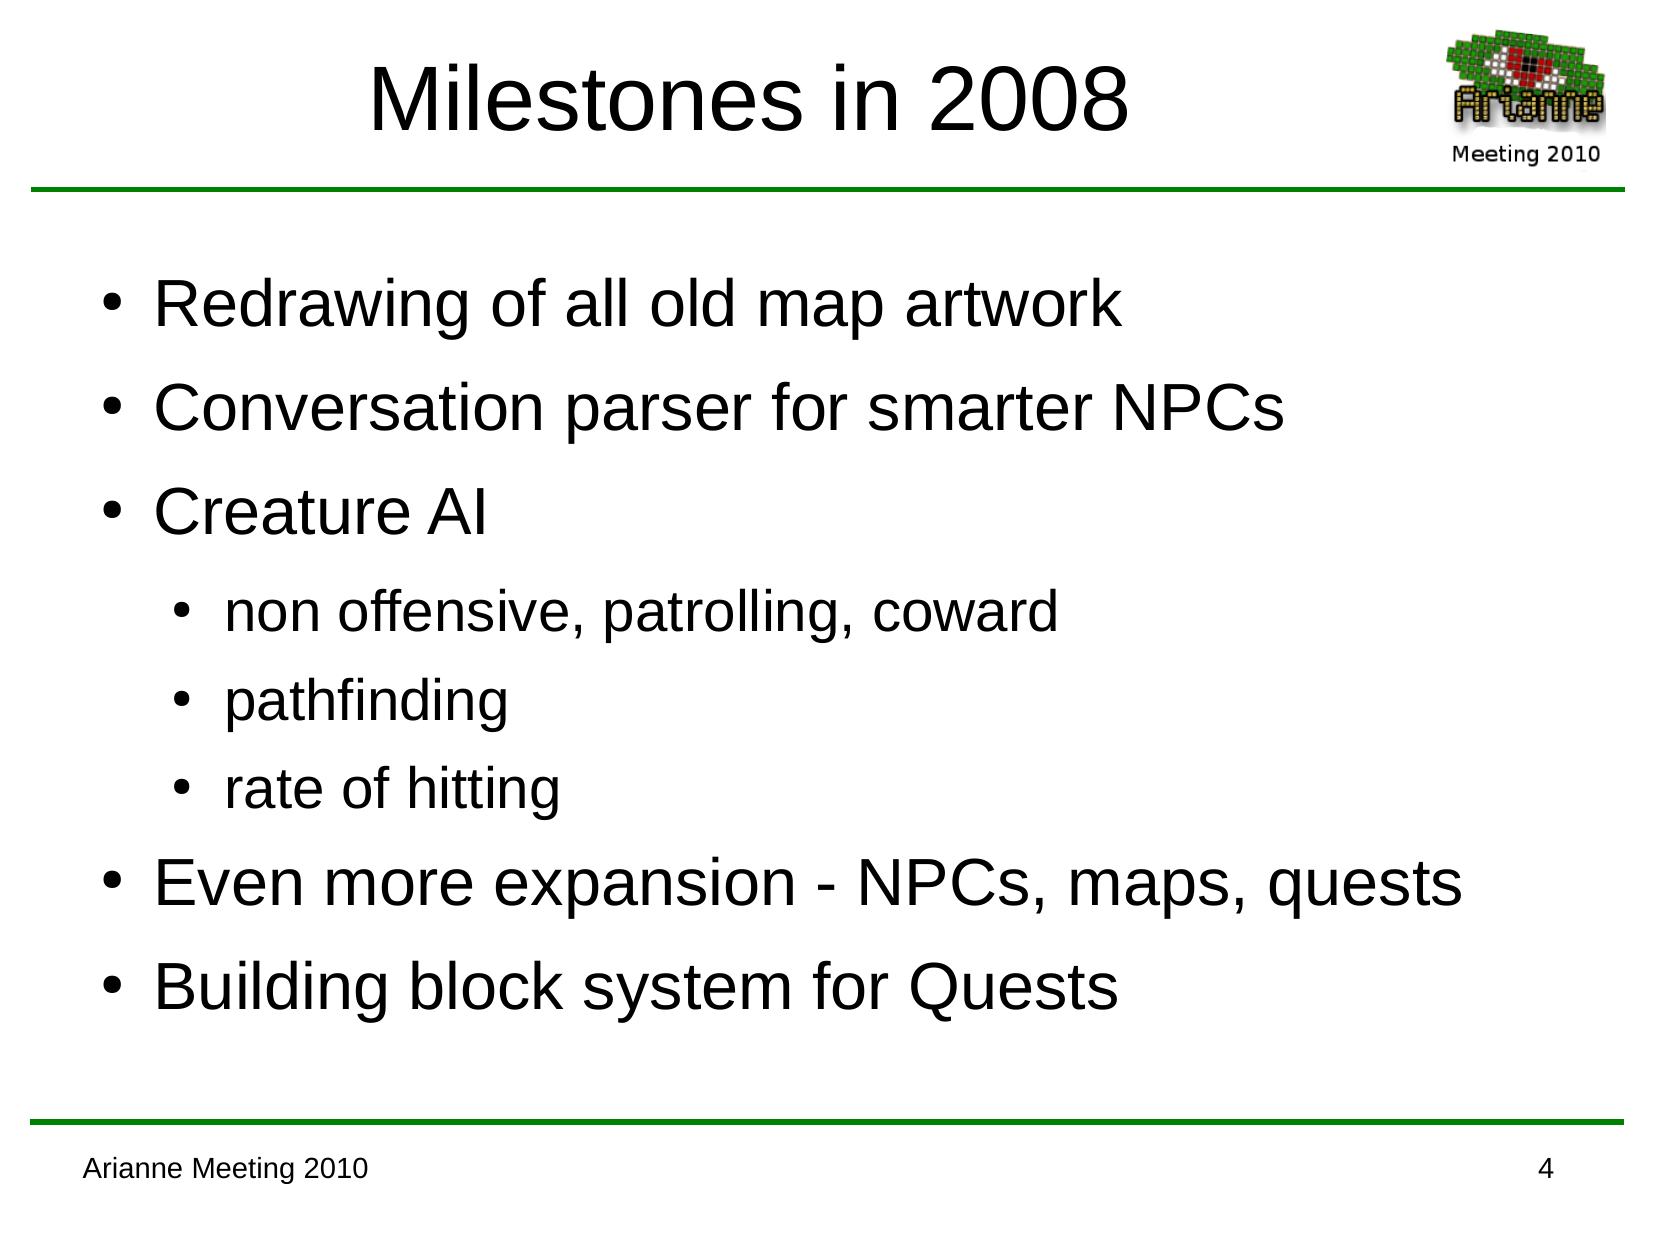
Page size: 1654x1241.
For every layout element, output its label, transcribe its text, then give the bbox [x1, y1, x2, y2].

picture [1446, 29, 1606, 178]
list Redrawing of all old map artwork Conversation parser for smarter NPCs Creature AI non offensive, patrolling, coward pathfinding rate of hitting Even more expansion - NPCs, maps, quests Building block system for Quests [82, 265, 1571, 1085]
title Milestones in 2008 [82, 41, 1418, 156]
